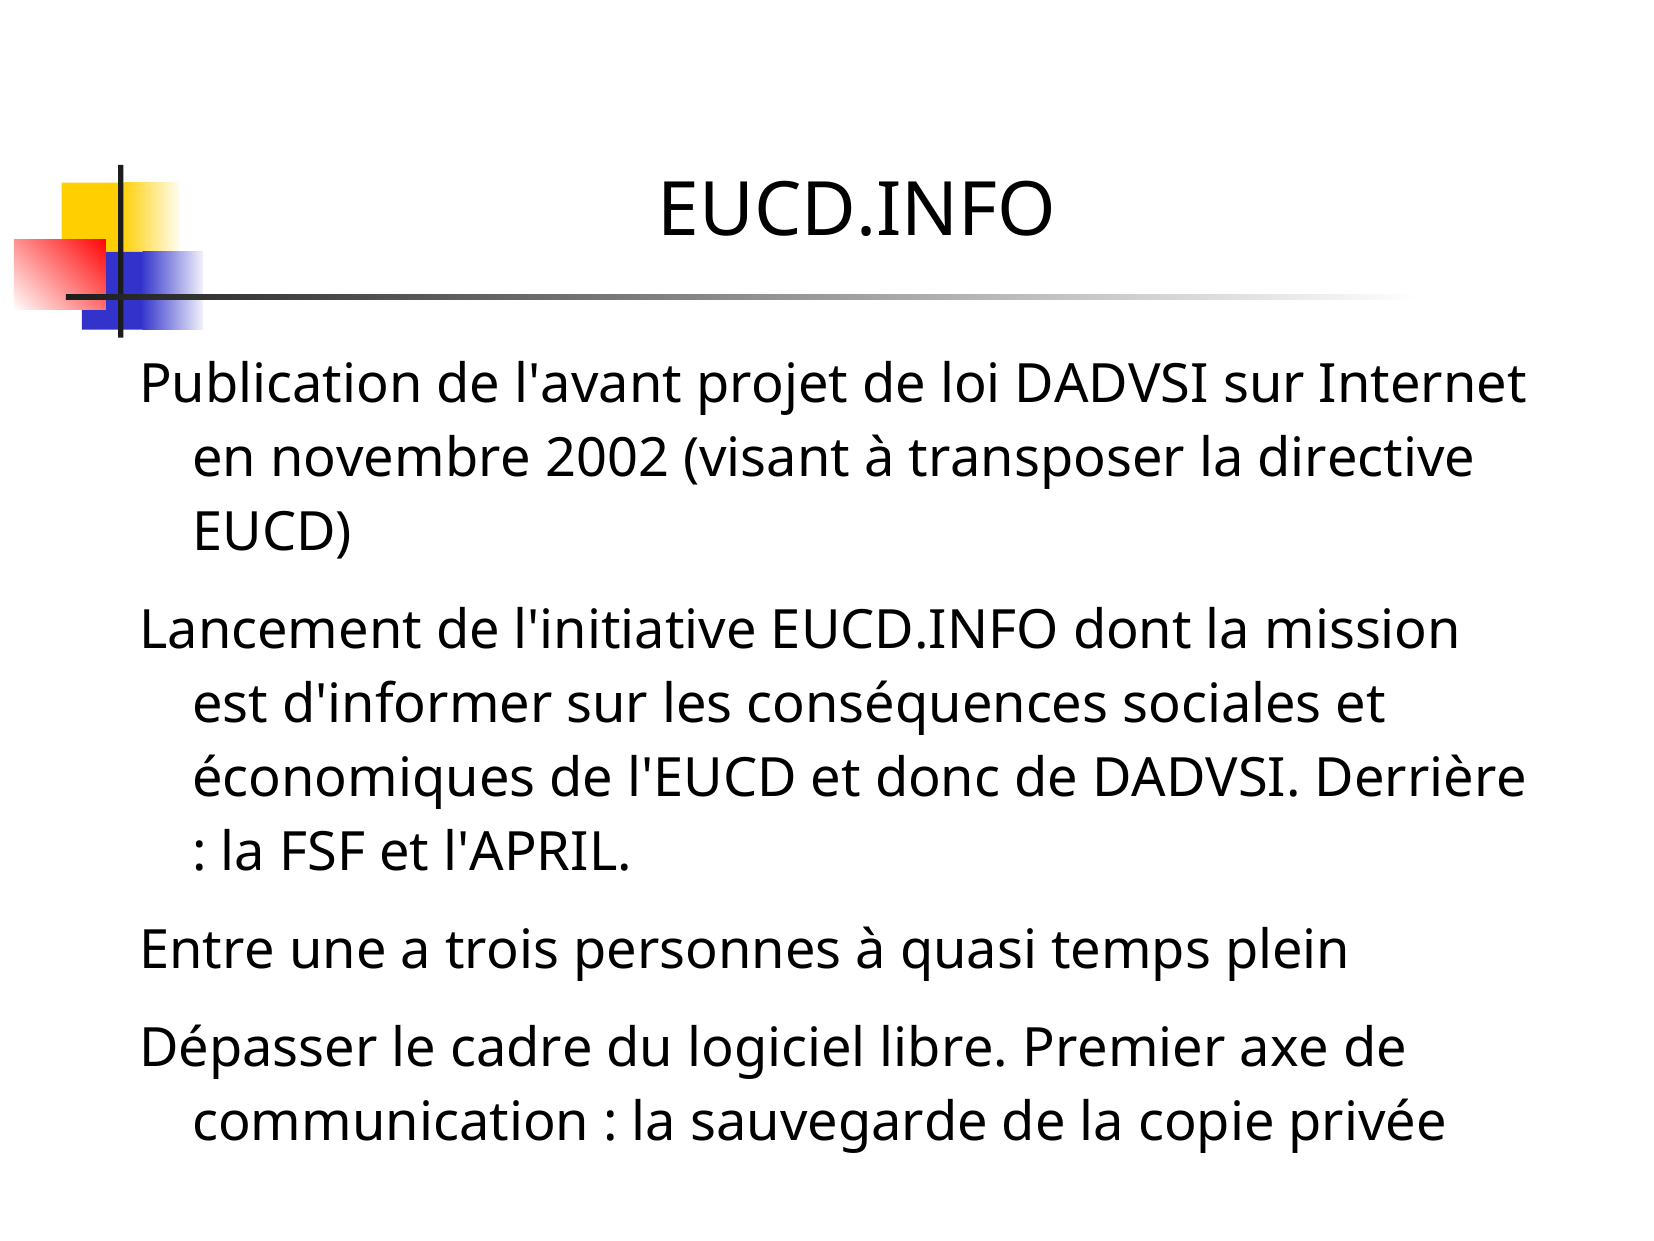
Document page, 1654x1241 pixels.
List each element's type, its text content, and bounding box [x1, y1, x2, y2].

title EUCD.INFO [121, 110, 1534, 303]
list Publication de l'avant projet de loi DADVSI sur Internet en novembre 2002 (visant à transposer la directive EUCD) Lancement de l'initiative EUCD.INFO dont la mission est d'informer sur les conséquences sociales et économiques de l'EUCD et donc de DADVSI. Derrière : la FSF et l'APRIL. Entre une a trois personnes à quasi temps plein Dépasser le cadre du logiciel libre. Premier axe de communication : la sauvegarde de la copie privée [121, 344, 1534, 1143]
